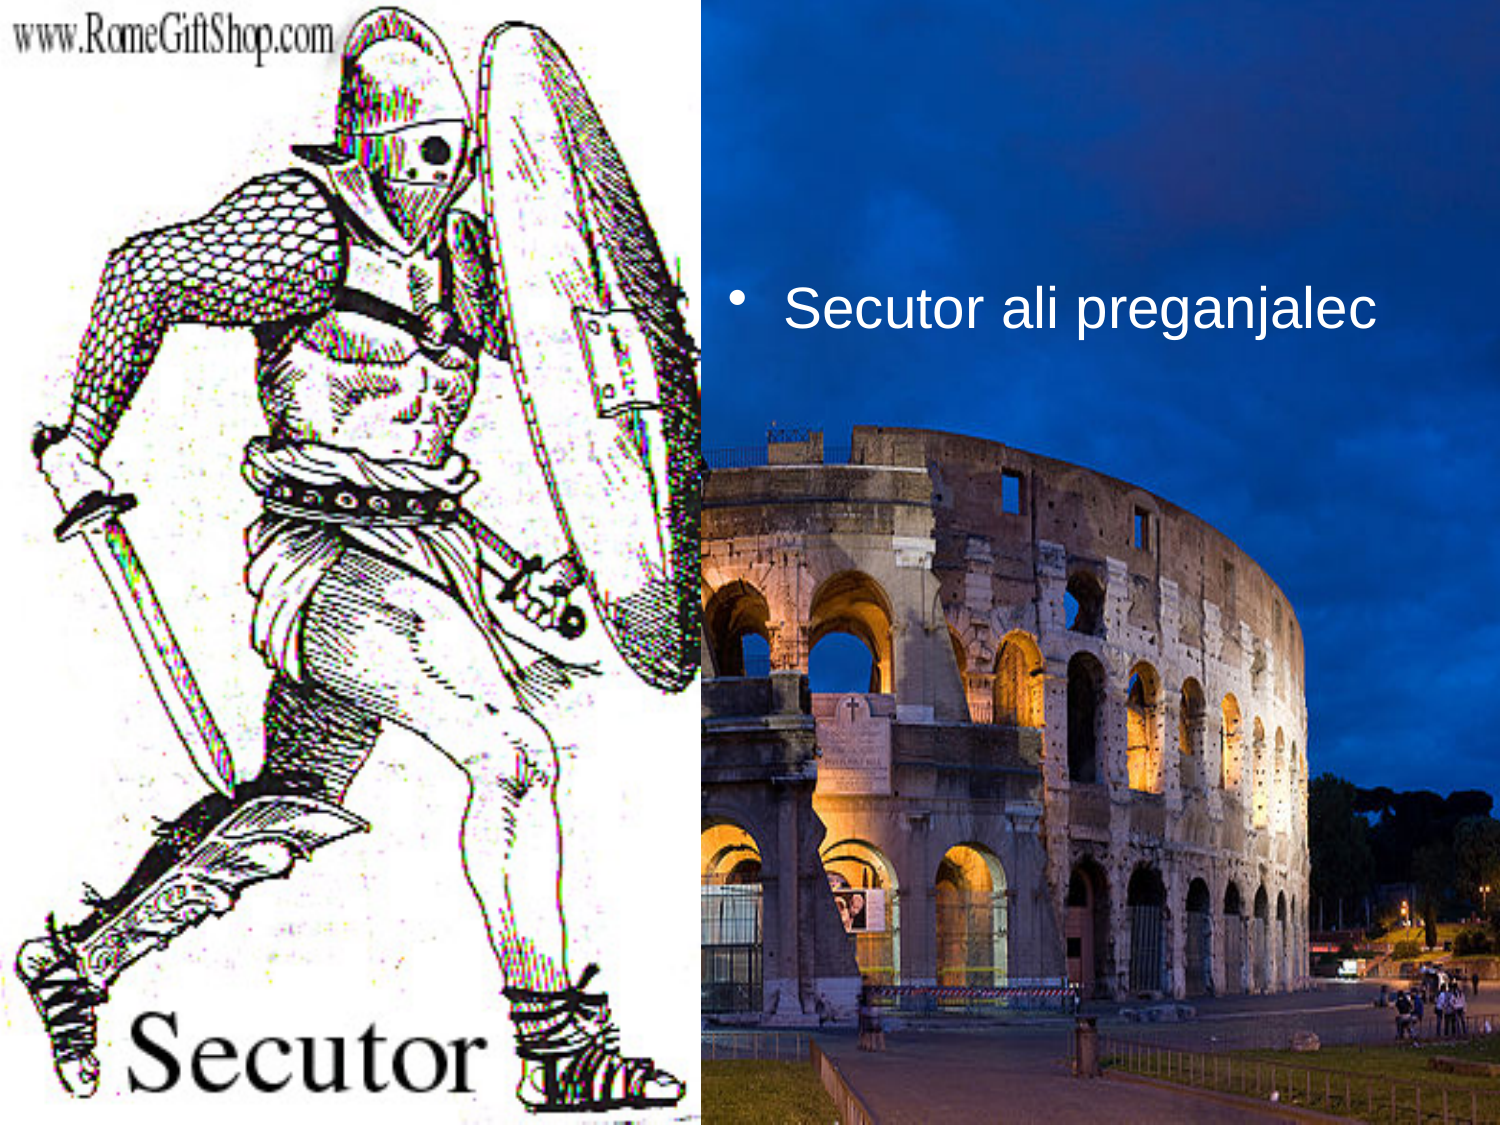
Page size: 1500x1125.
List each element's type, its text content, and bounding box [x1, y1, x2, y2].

picture [0, 0, 1500, 1125]
list Secutor ali preganjalec [712, 262, 1425, 1005]
